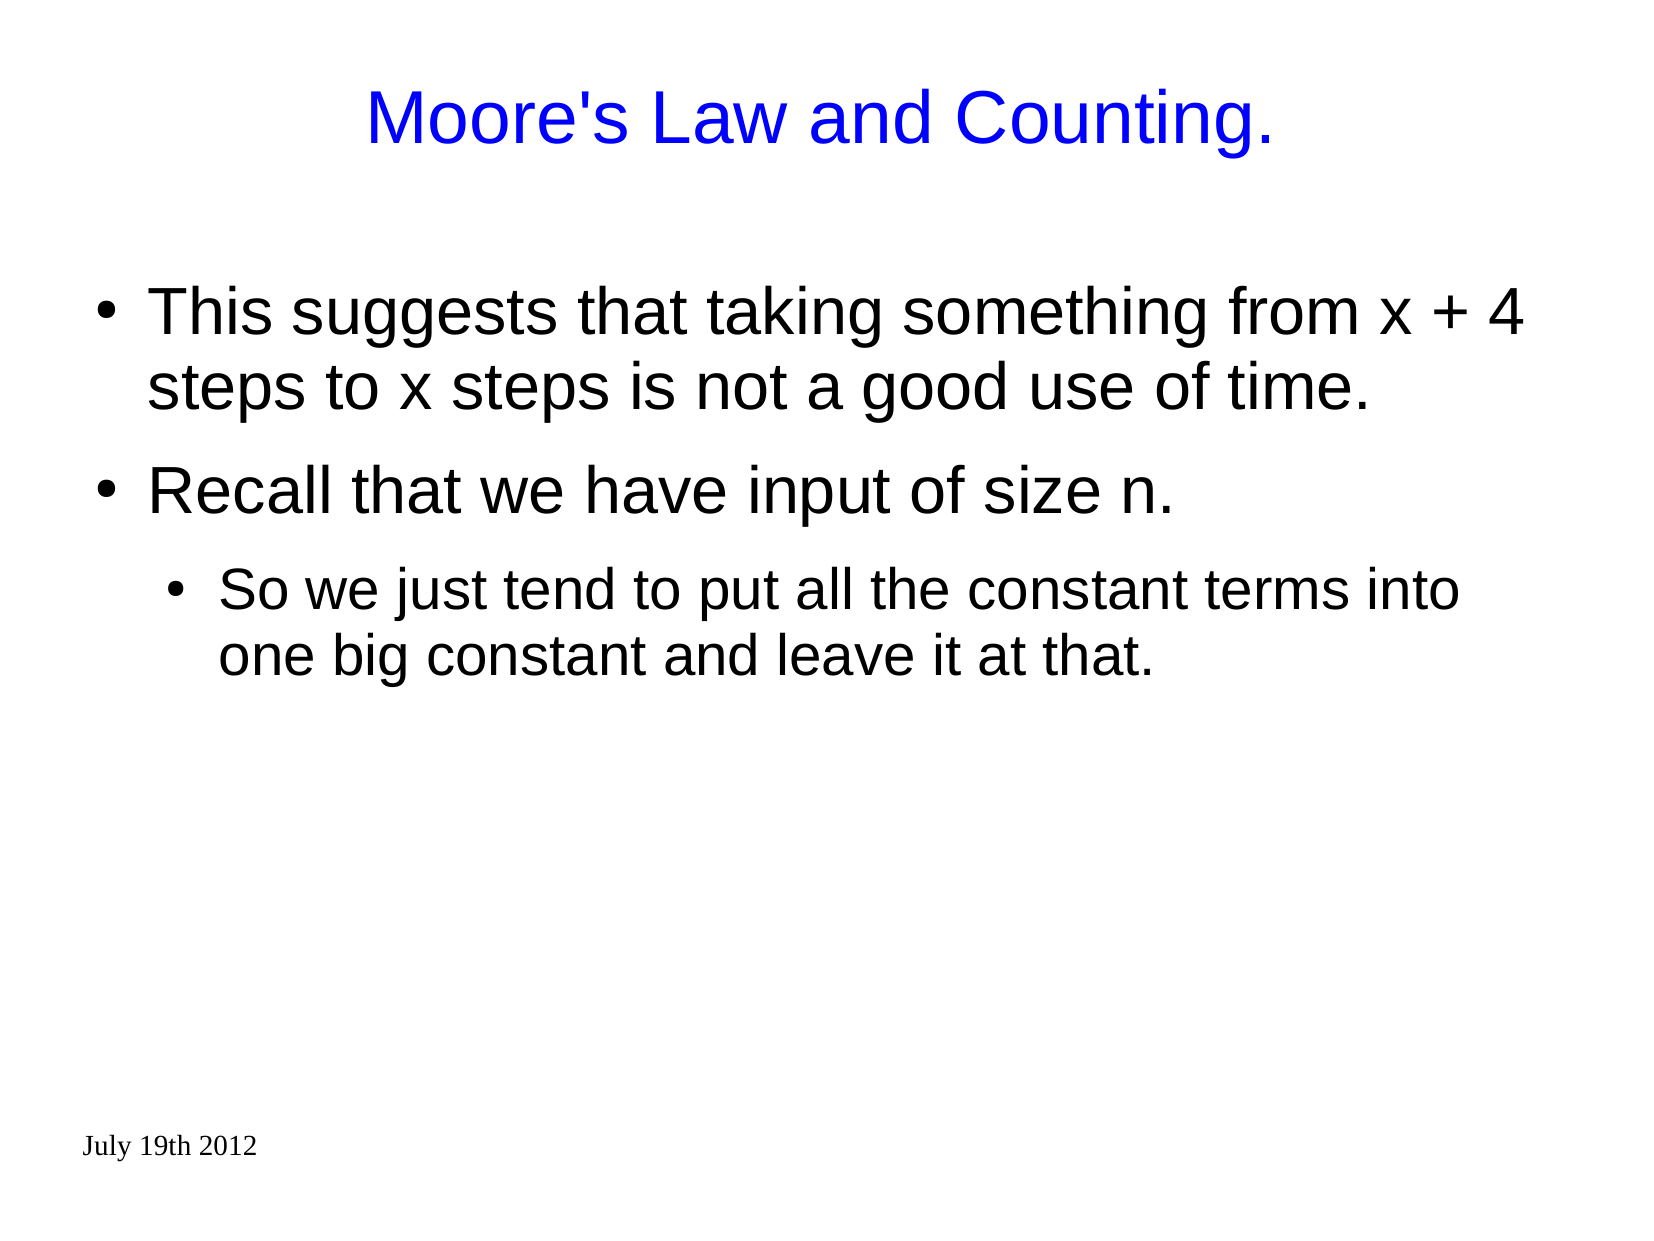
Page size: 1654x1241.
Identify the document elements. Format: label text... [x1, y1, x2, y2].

title Moore's Law and Counting. [76, 58, 1565, 178]
list This suggests that taking something from x + 4 steps to x steps is not a good use of time. Recall that we have input of size n. So we just tend to put all the constant terms into one big constant and leave it at that. [76, 274, 1565, 1093]
